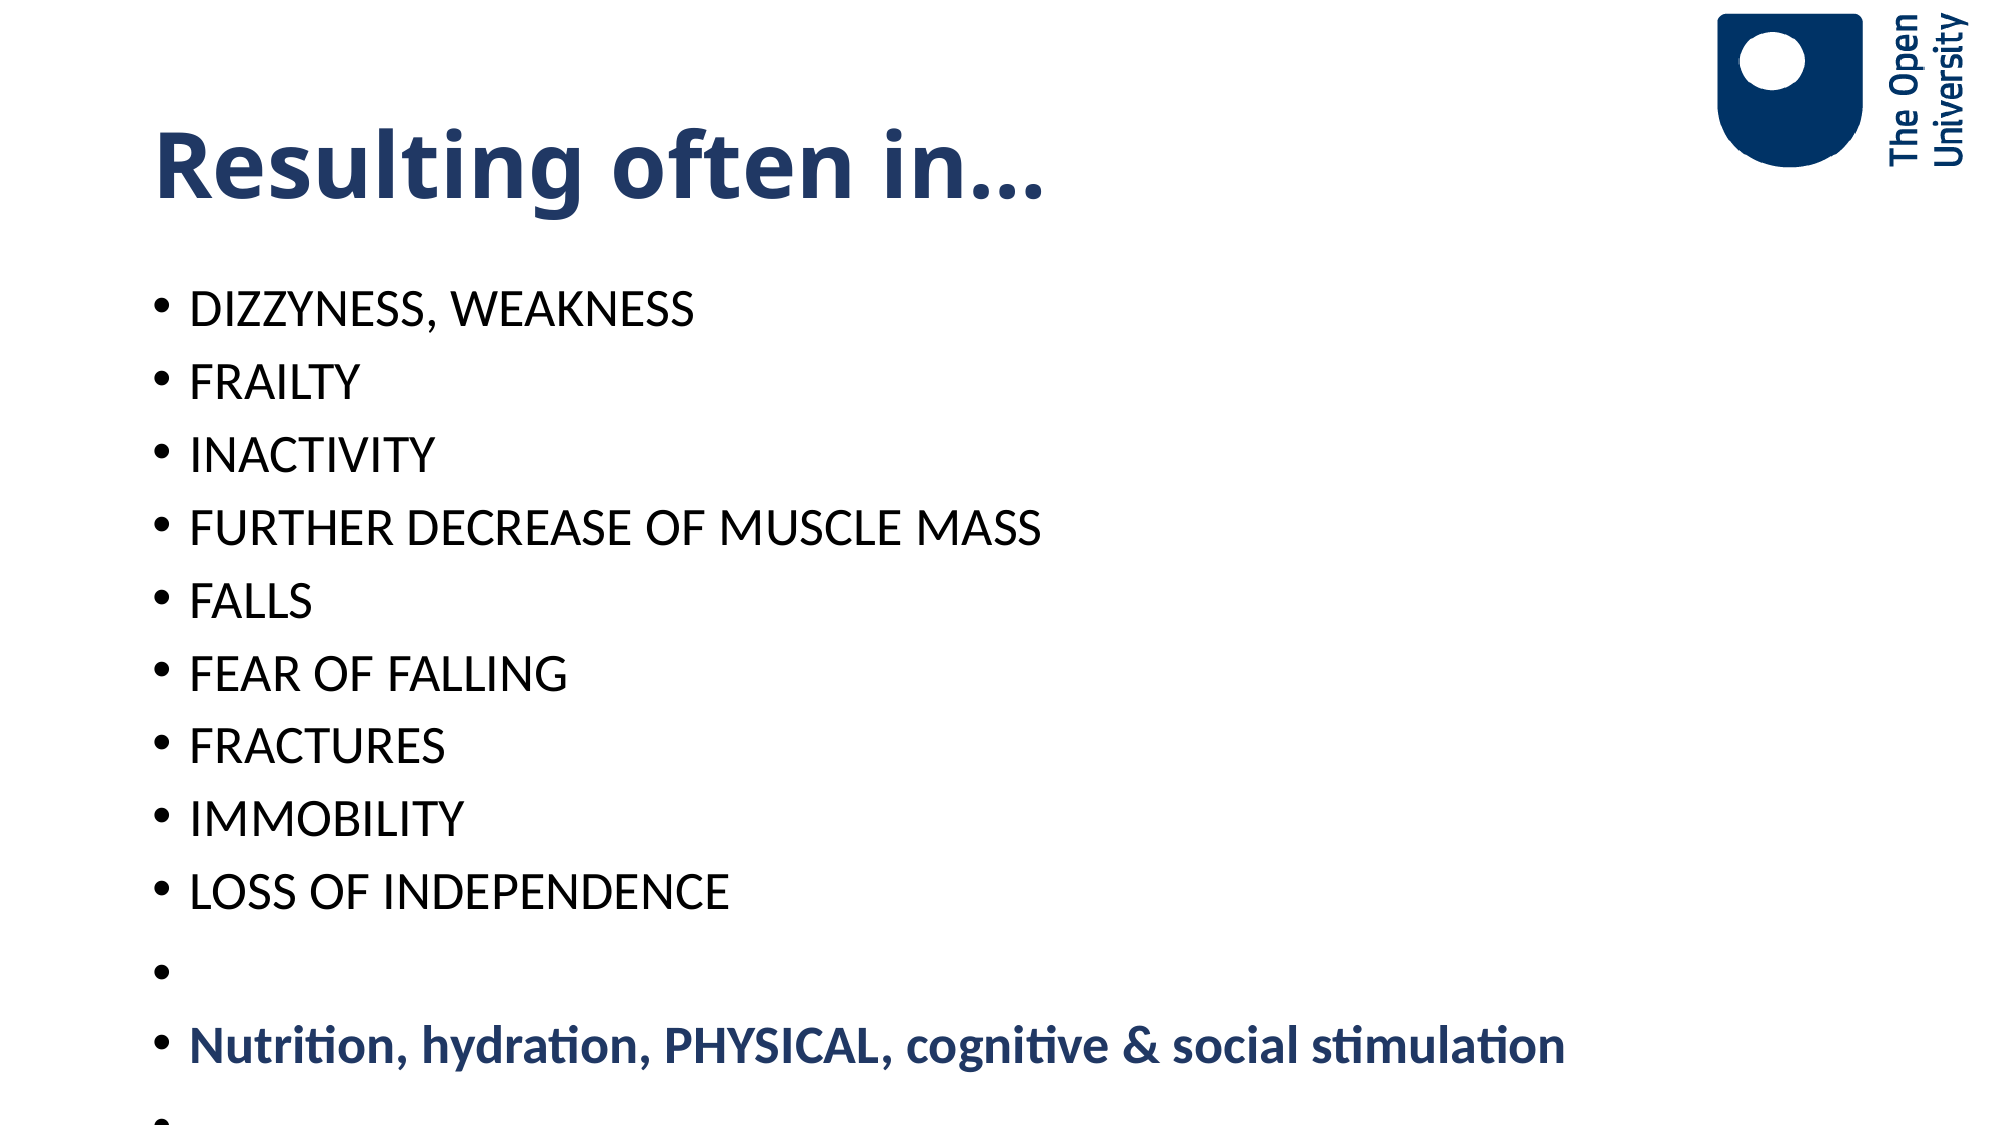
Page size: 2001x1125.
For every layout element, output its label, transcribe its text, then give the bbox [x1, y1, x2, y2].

list DIZZYNESS, WEAKNESS FRAILTY INACTIVITY FURTHER DECREASE OF MUSCLE MASS FALLS FEAR OF FALLING FRACTURES IMMOBILITY LOSS OF INDEPENDENCE Nutrition, hydration, PHYSICAL, cognitive & social stimulation [137, 277, 1863, 1083]
picture [1716, 10, 1971, 170]
title Resulting often in… [137, 60, 1863, 277]
